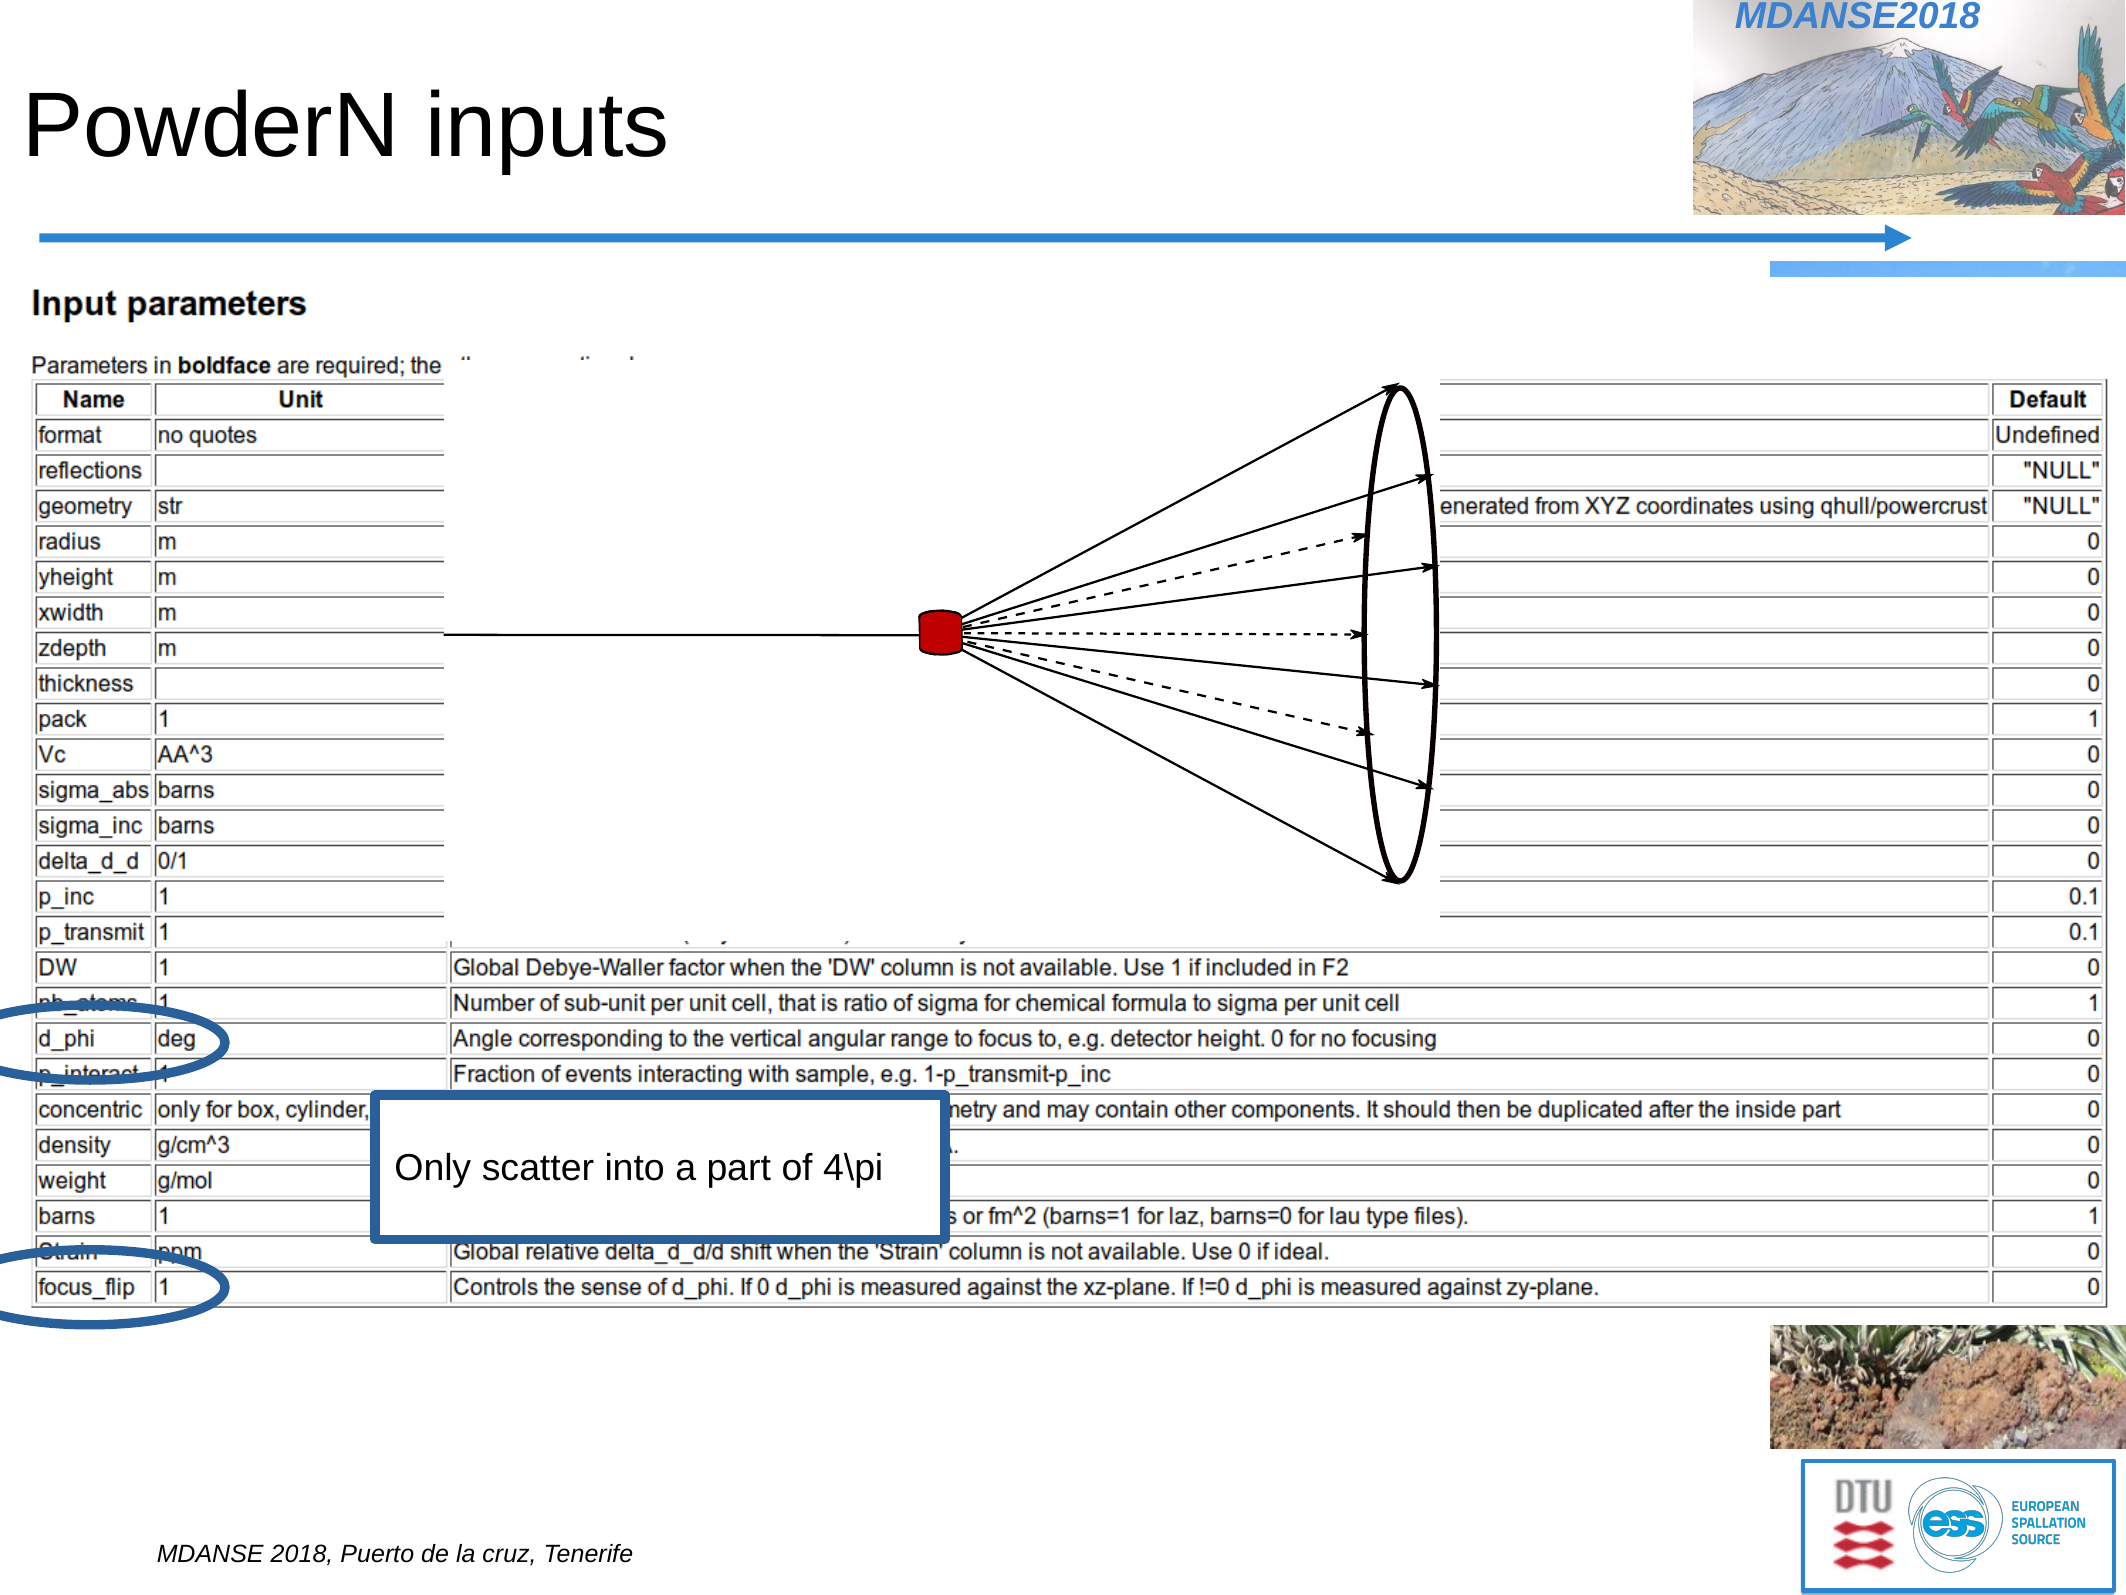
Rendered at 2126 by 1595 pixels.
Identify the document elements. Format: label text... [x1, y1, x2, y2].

picture [6, 261, 2126, 1449]
text_box Only scatter into a part of 4\pi [375, 1095, 946, 1240]
picture [1693, 0, 2125, 215]
picture [1832, 1477, 1897, 1573]
title PowderN inputs [22, 40, 1938, 209]
picture [6, 1255, 220, 1320]
picture [6, 1010, 220, 1075]
picture [1908, 1477, 2085, 1573]
